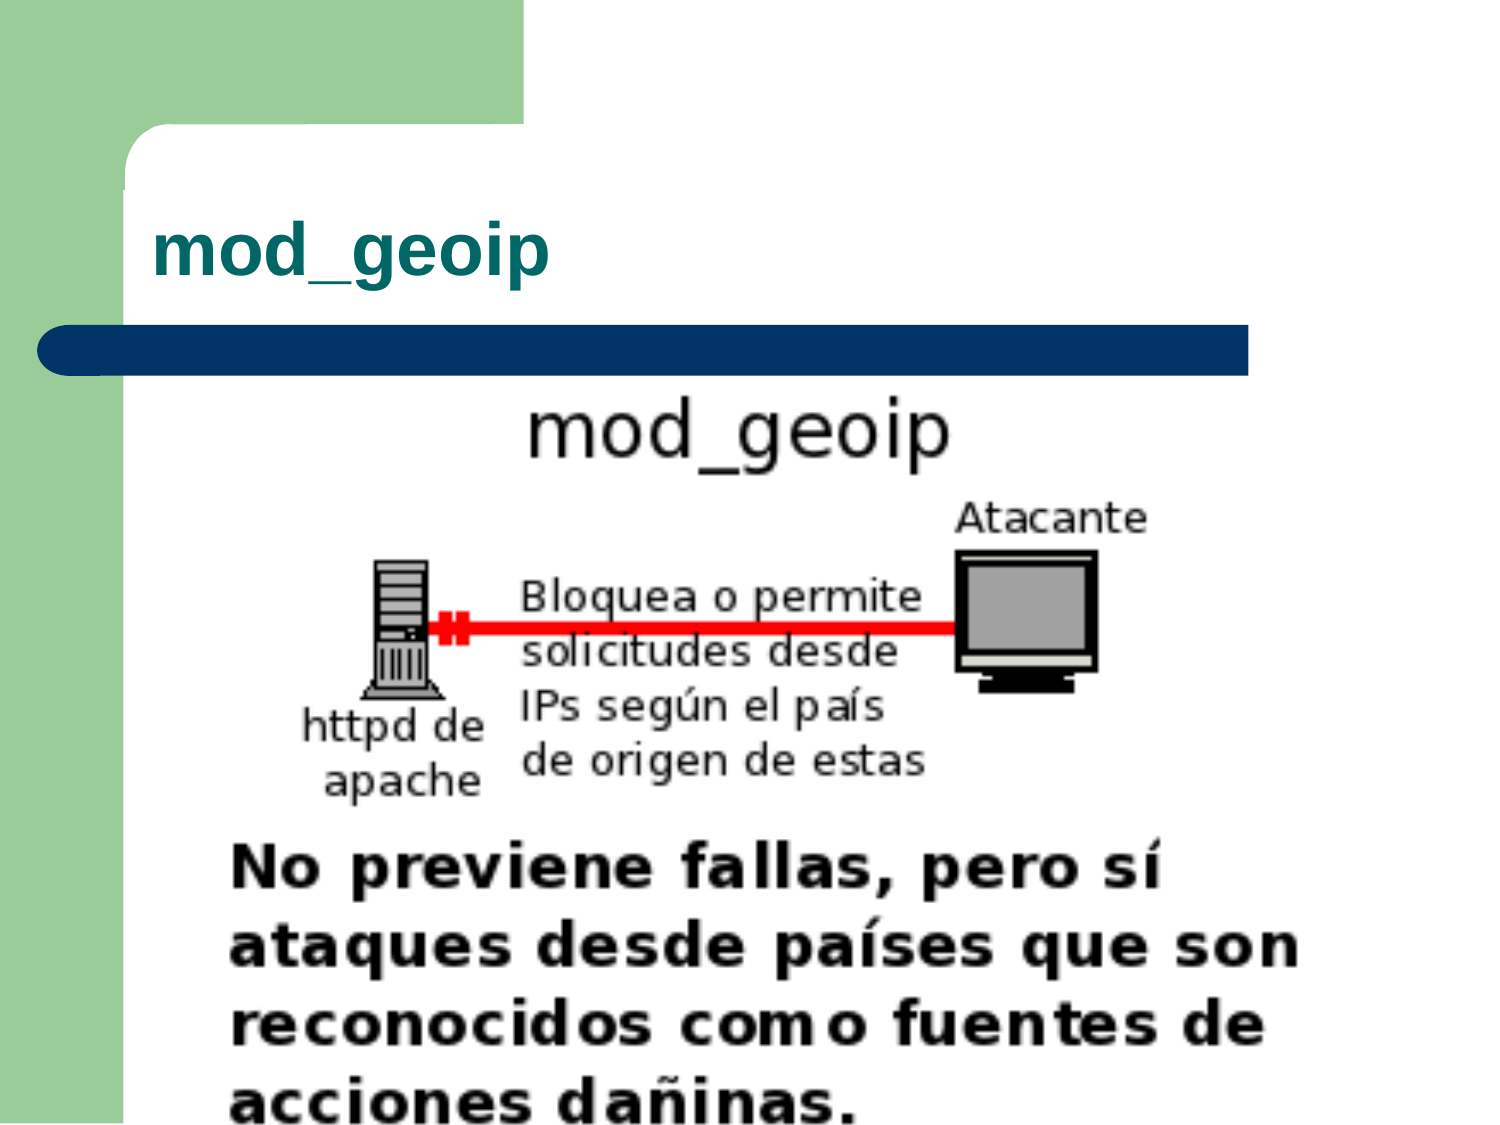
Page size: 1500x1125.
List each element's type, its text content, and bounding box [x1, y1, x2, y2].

picture [228, 387, 1308, 1125]
title mod_geoip [136, 136, 1412, 300]
